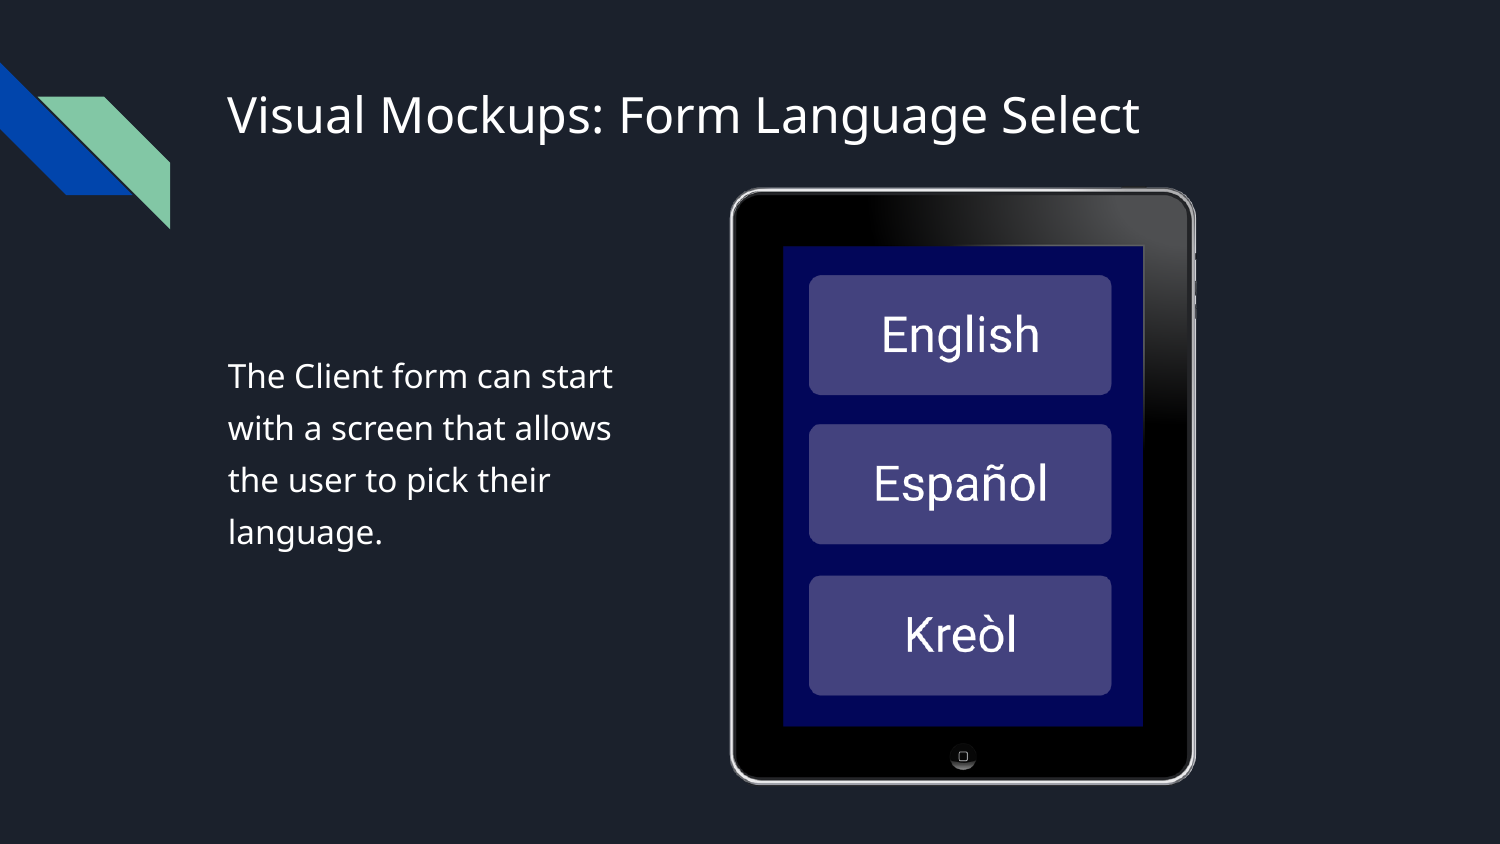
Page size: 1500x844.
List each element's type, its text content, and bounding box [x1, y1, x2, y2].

title Visual Mockups: Form Language Select [212, 64, 1368, 166]
list The Client form can start with a screen that allows the user to pick their language. [212, 165, 633, 735]
picture [713, 174, 1210, 803]
